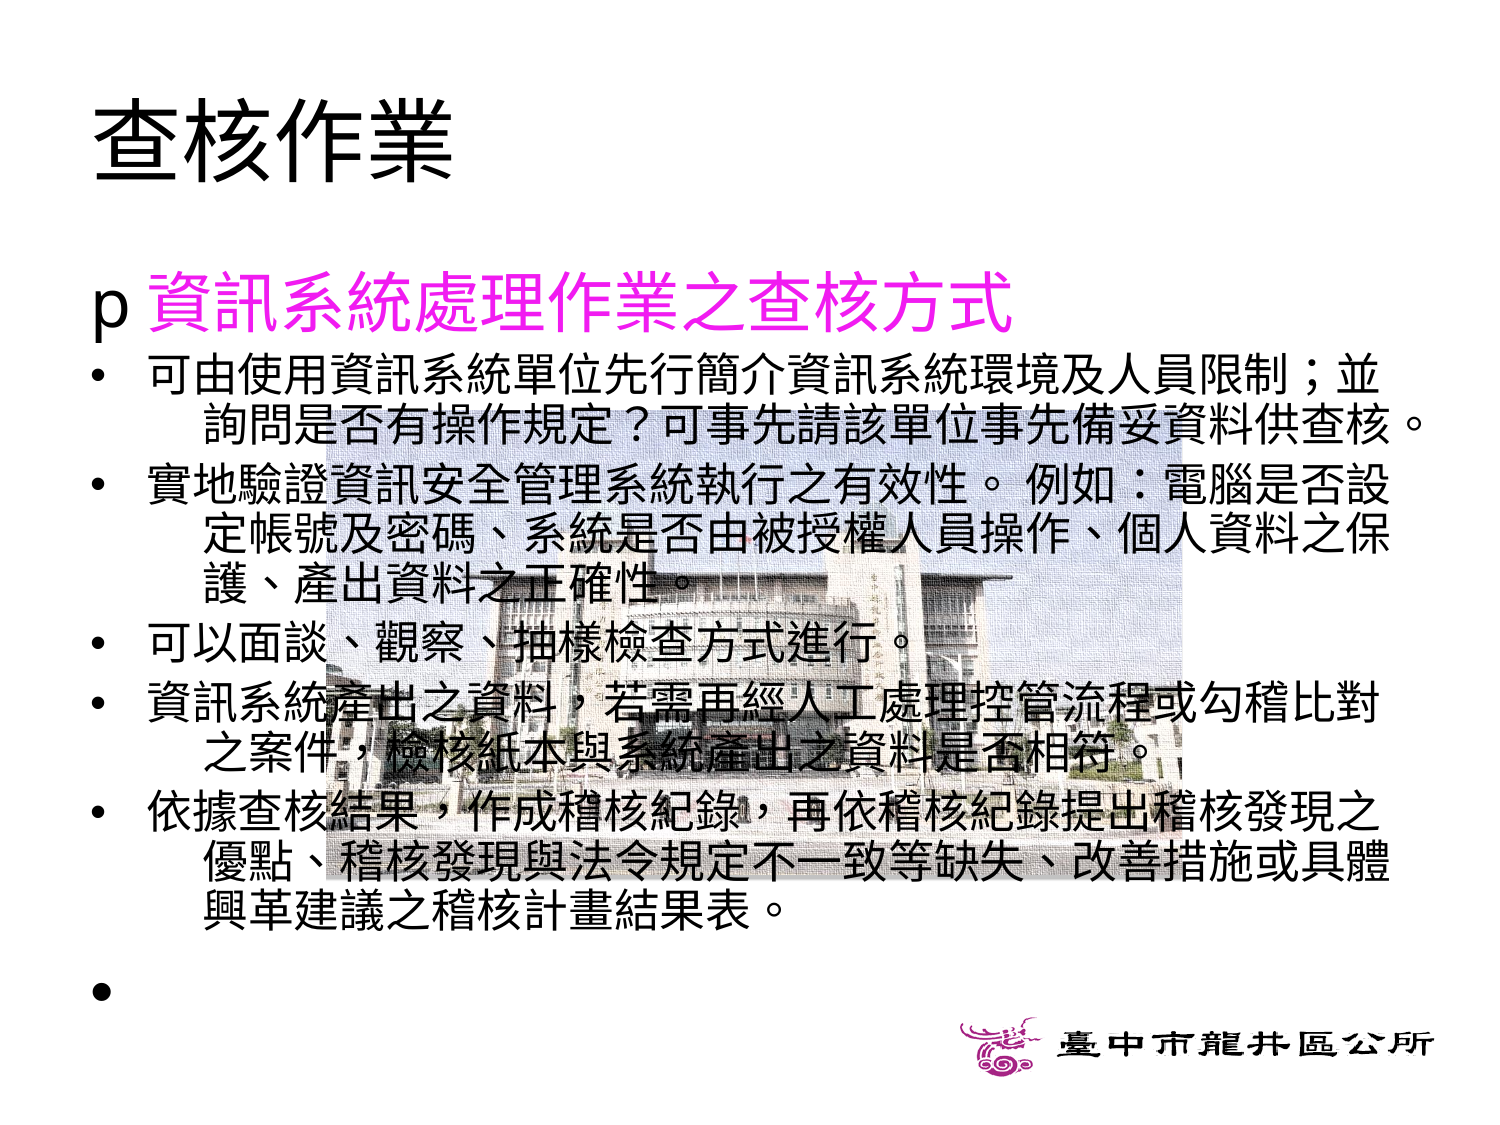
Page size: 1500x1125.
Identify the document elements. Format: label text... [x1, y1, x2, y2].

title 查核作業 [75, 45, 1426, 233]
list 資訊系統處理作業之查核方式 可由使用資訊系統單位先行簡介資訊系統環境及人員限制；並詢問是否有操作規定？可事先請該單位事先備妥資料供查核。 實地驗證資訊安全管理系統執行之有效性。 例如：電腦是否設定帳號及密碼、系統是否由被授權人員操作、個人資料之保護、產出資料之正確性。 可以面談、觀察、抽樣檢查方式進行。 資訊系統產出之資料，若需再經人工處理控管流程或勾稽比對之案件，檢核紙本與系統產出之資料是否相符。 依據查核結果，作成稽核紀錄，再依稽核紀錄提出稽核發現之優點、稽核發現與法令規定不一致等缺失、改善措施或具體興革建議之稽核計畫結果表。 [75, 262, 1426, 1005]
